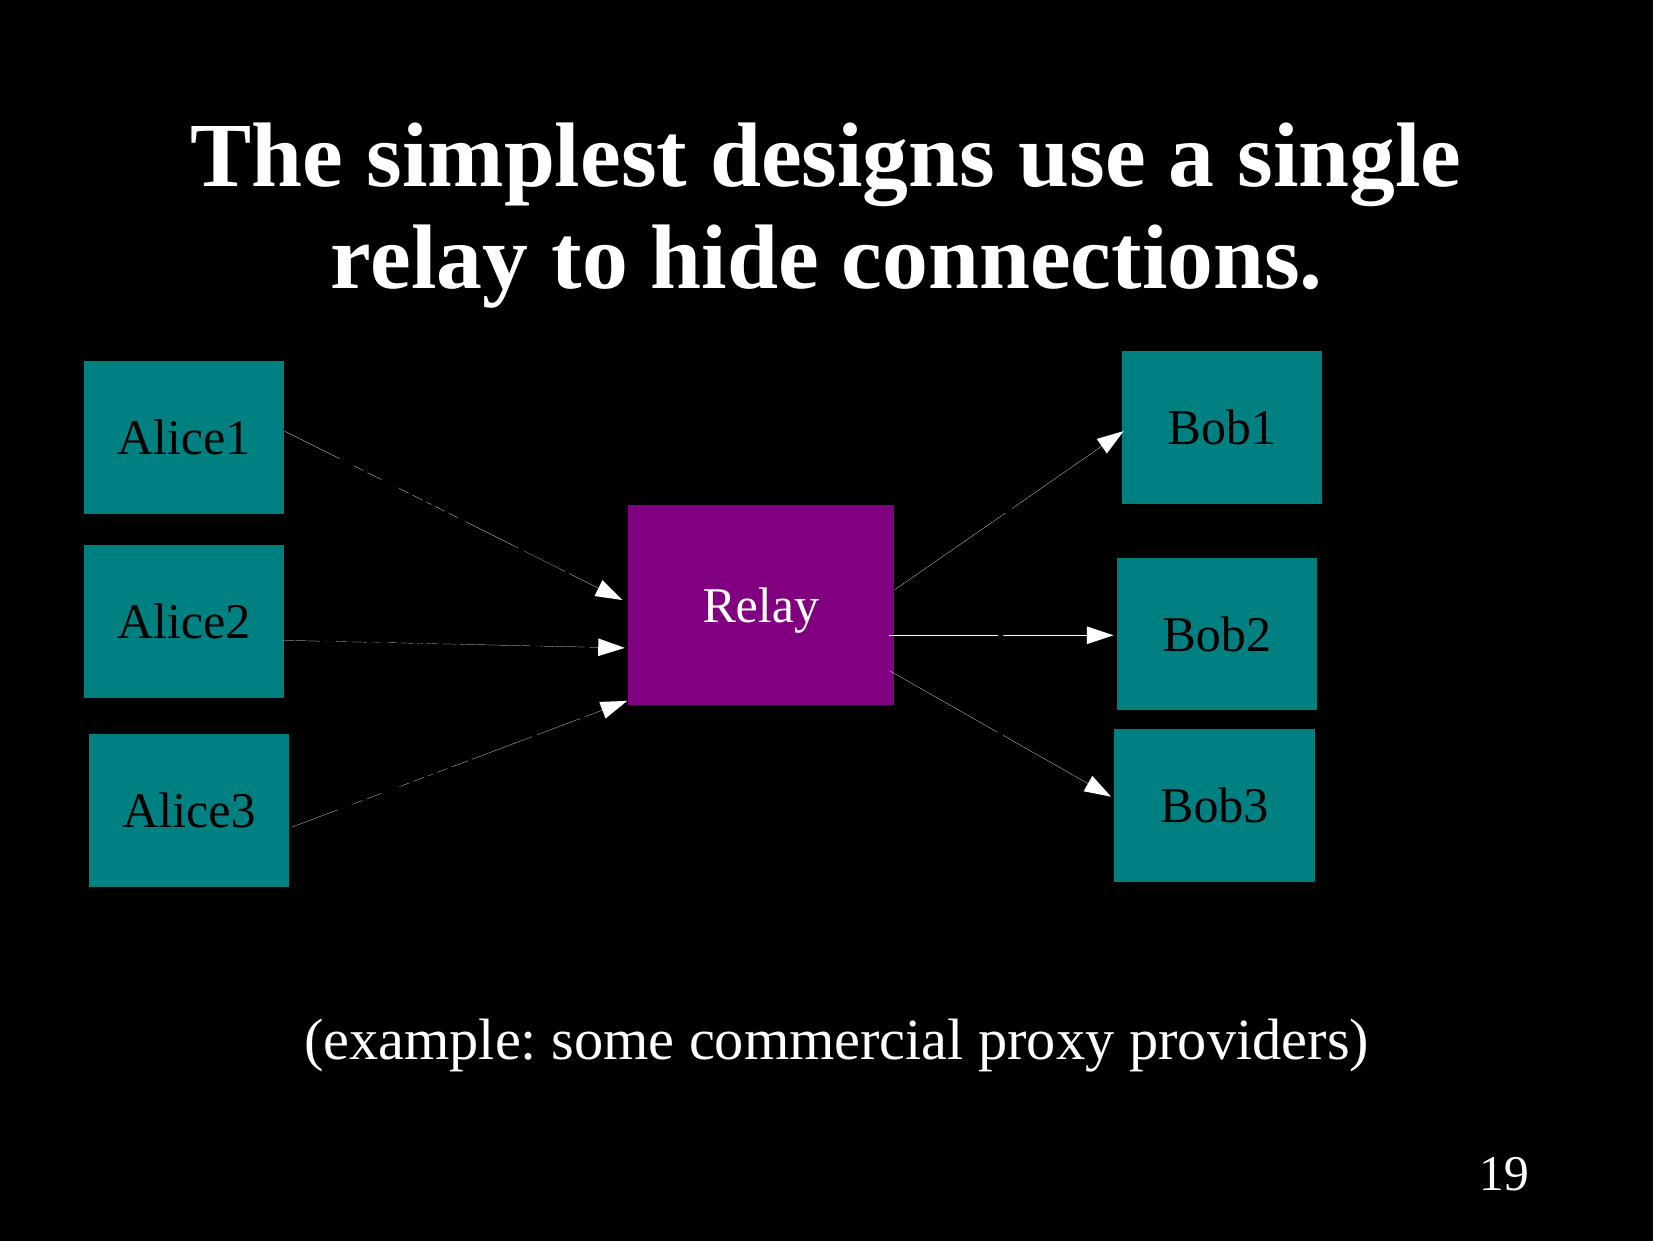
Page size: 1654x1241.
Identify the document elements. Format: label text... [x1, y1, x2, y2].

title The simplest designs use a single relay to hide connections. [121, 86, 1534, 327]
text_box Alice1 [83, 360, 285, 515]
text_box Relay [627, 504, 895, 706]
text_box (example: some commercial proxy providers) [304, 1007, 1370, 1079]
text_box Bob1 [1121, 350, 1323, 505]
text_box Bob3 [1113, 728, 1316, 883]
text_box Alice2 [83, 544, 285, 699]
text_box Alice3 [88, 733, 290, 888]
text_box Bob2 [1116, 557, 1318, 711]
